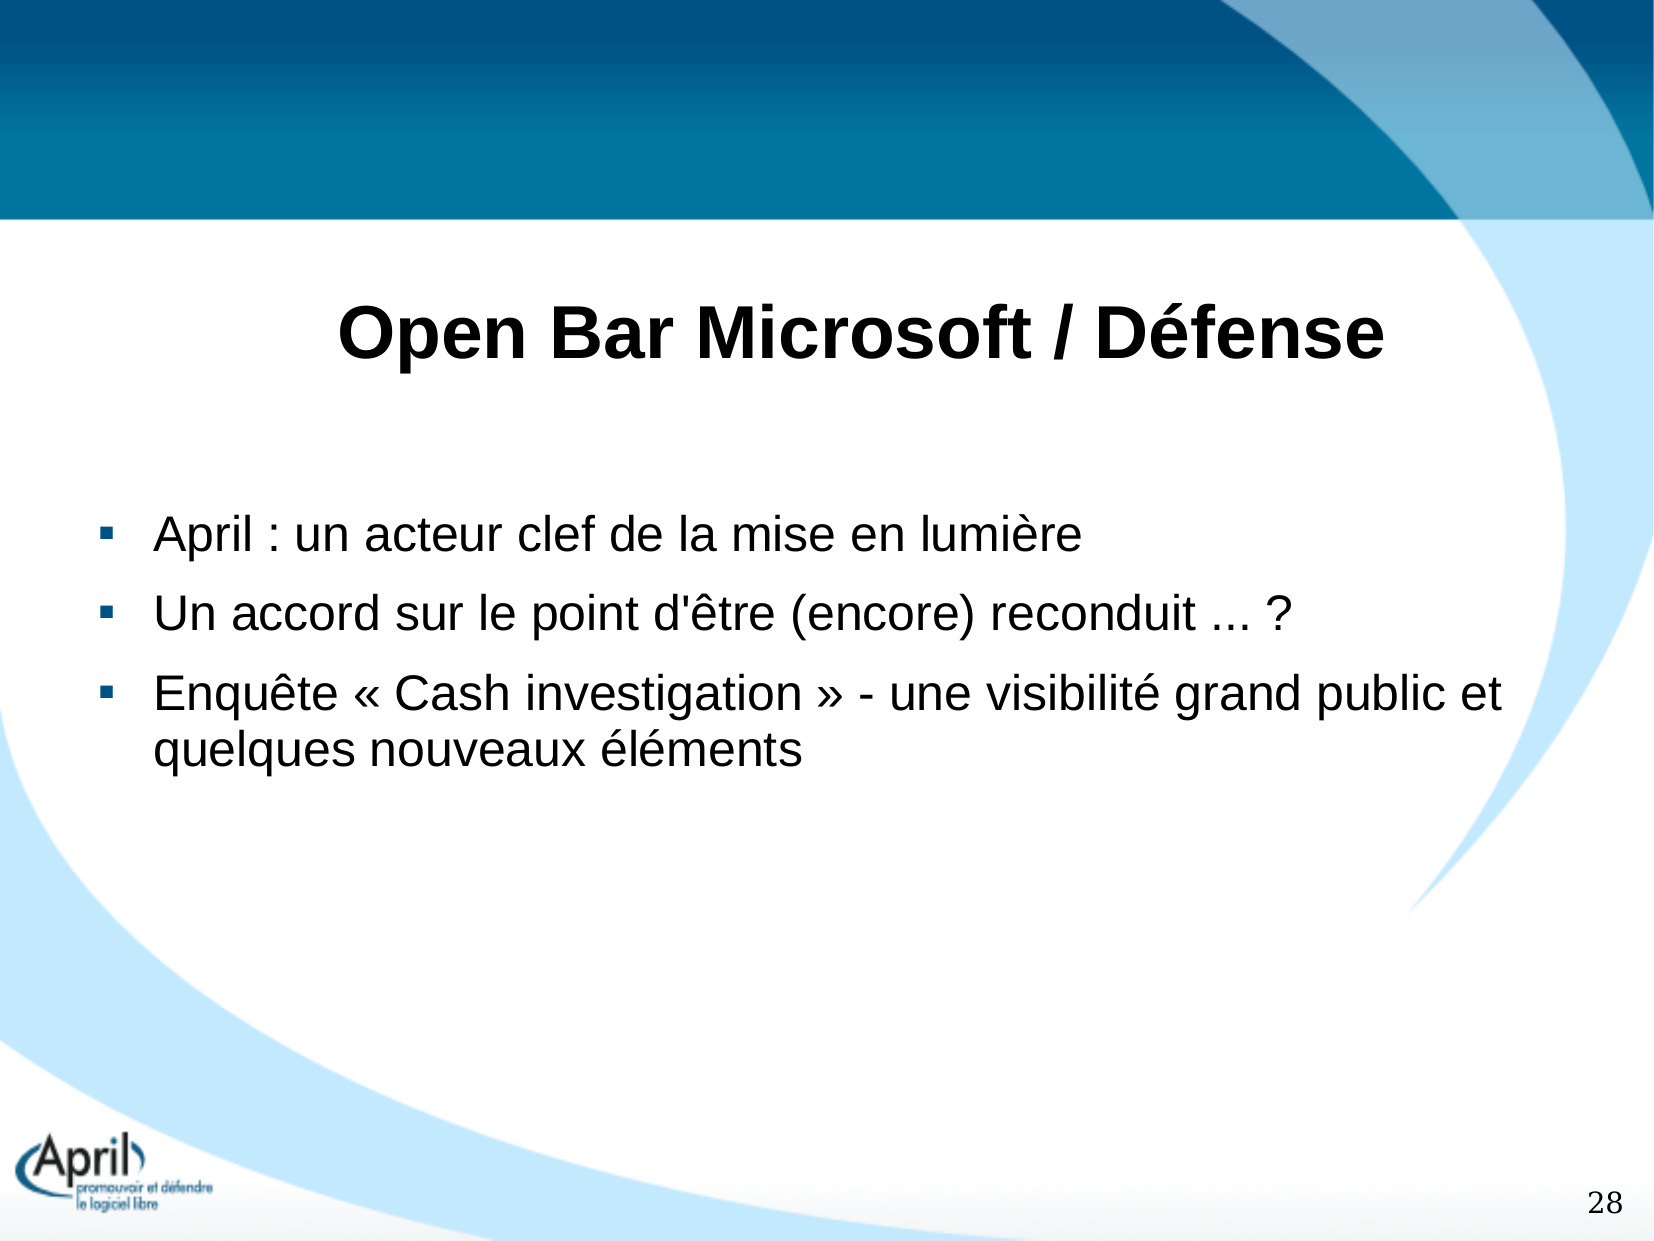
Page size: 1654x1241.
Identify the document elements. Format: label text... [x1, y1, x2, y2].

picture [0, 0, 1654, 1241]
list Open Bar Microsoft / Défense April : un acteur clef de la mise en lumière Un accord sur le point d'être (encore) reconduit ... ? Enquête « Cash investigation » - une visibilité grand public et quelques nouveaux éléments [82, 290, 1571, 1109]
